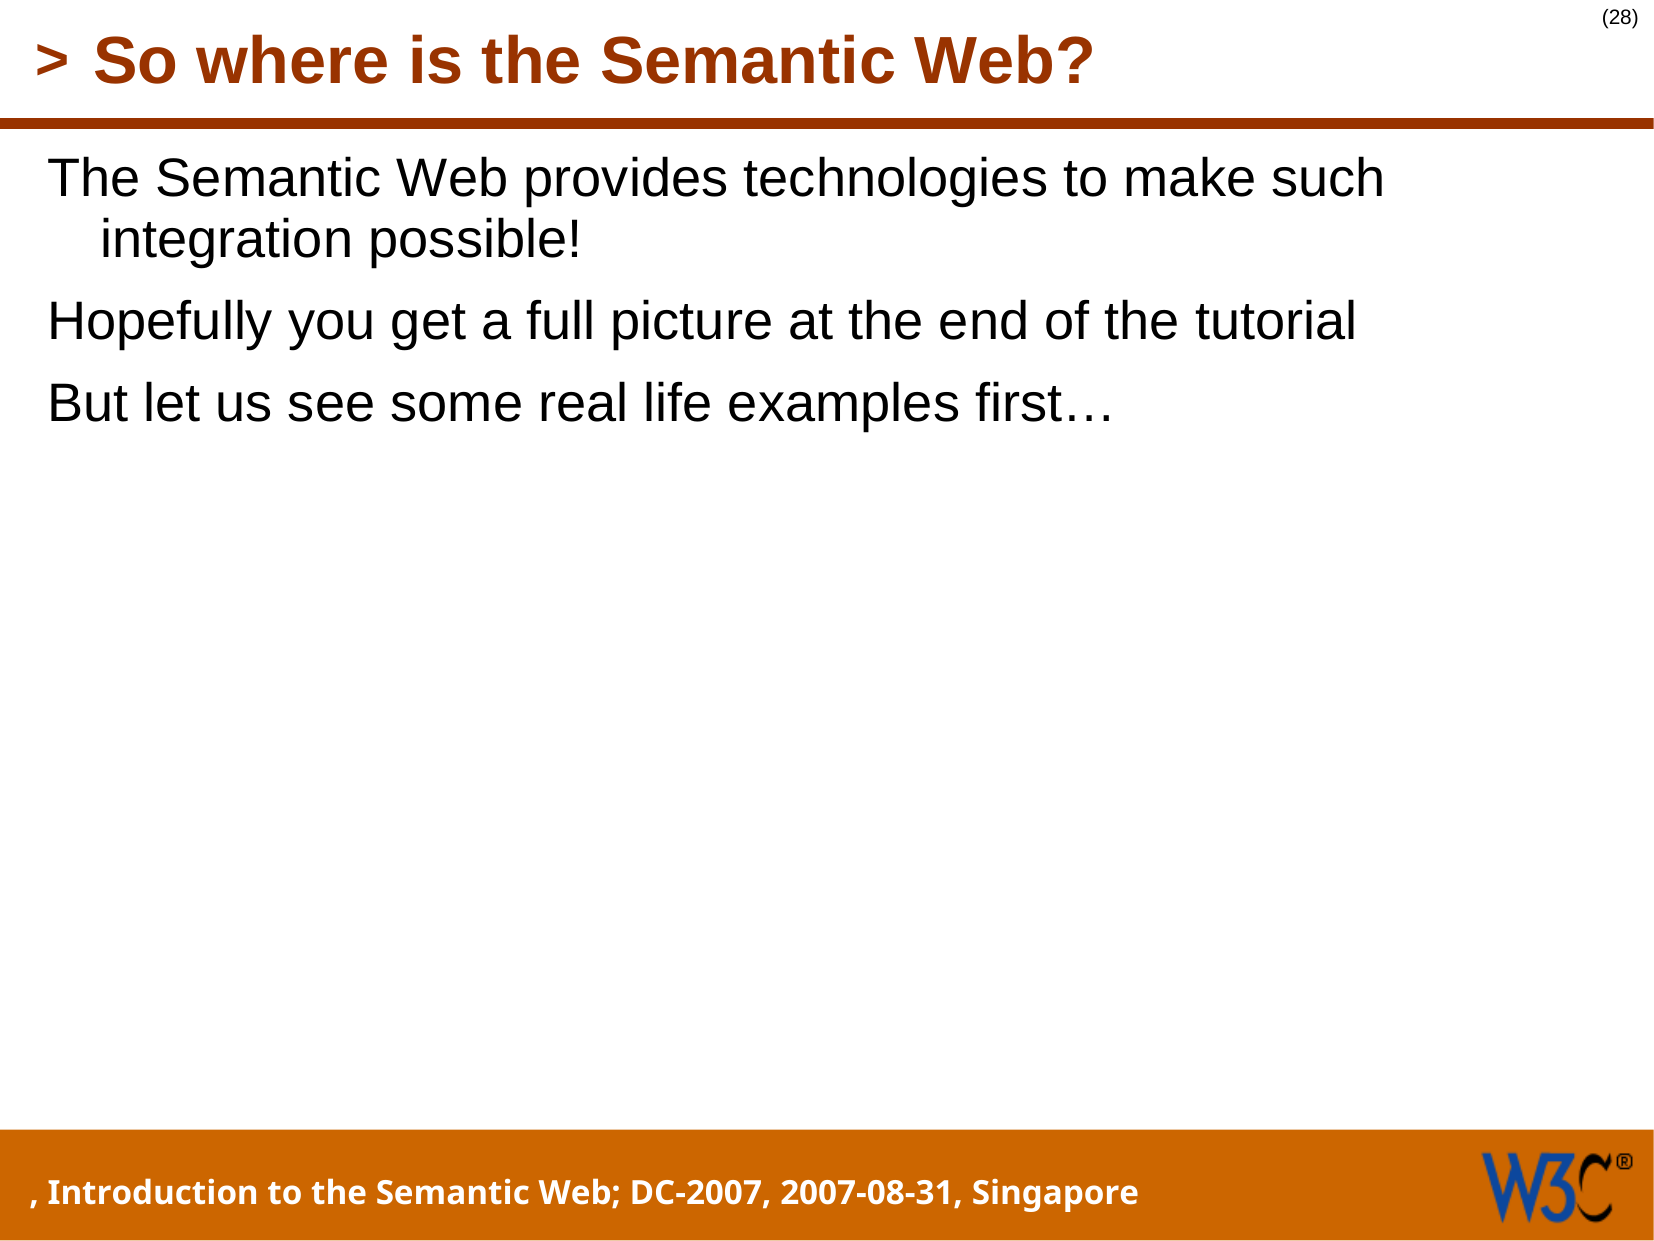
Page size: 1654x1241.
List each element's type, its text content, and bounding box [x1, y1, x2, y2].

picture [1477, 1149, 1639, 1228]
title So where is the Semantic Web? [93, 7, 1493, 111]
list The Semantic Web provides technologies to make such integration possible! Hopefully you get a full picture at the end of the tutorial But let us see some real life examples first… [29, 147, 1624, 1119]
